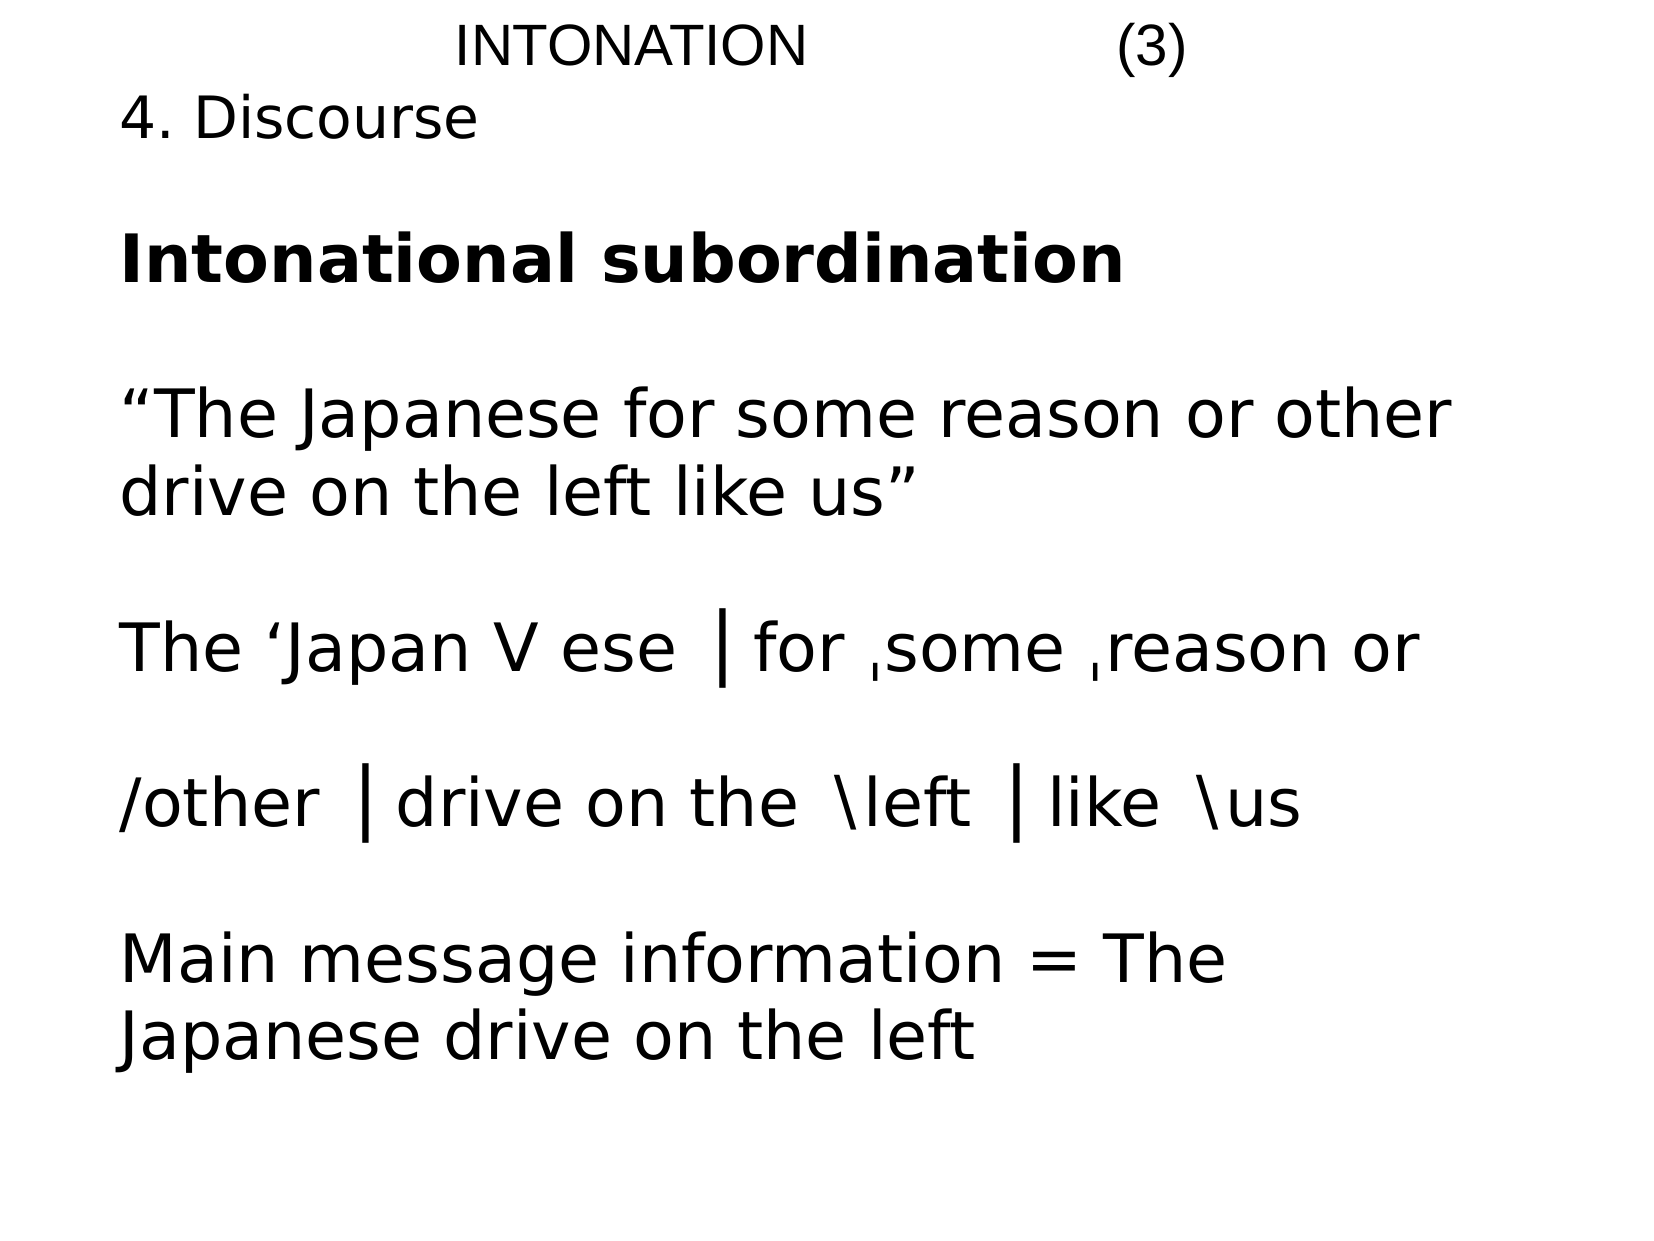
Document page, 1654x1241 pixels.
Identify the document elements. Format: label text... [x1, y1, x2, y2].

text_box 4. Discourse Intonational subordination “The Japanese for some reason or other drive on the left like us” The ‘Japan ᐯ ese ⎟ for ˌsome ˌreason or ∕other ⎟ drive on the ∖left ⎟ like ∖us Main message information = The Japanese drive on the left [105, 77, 1546, 1241]
title INTONATION (3) [77, 12, 1566, 78]
